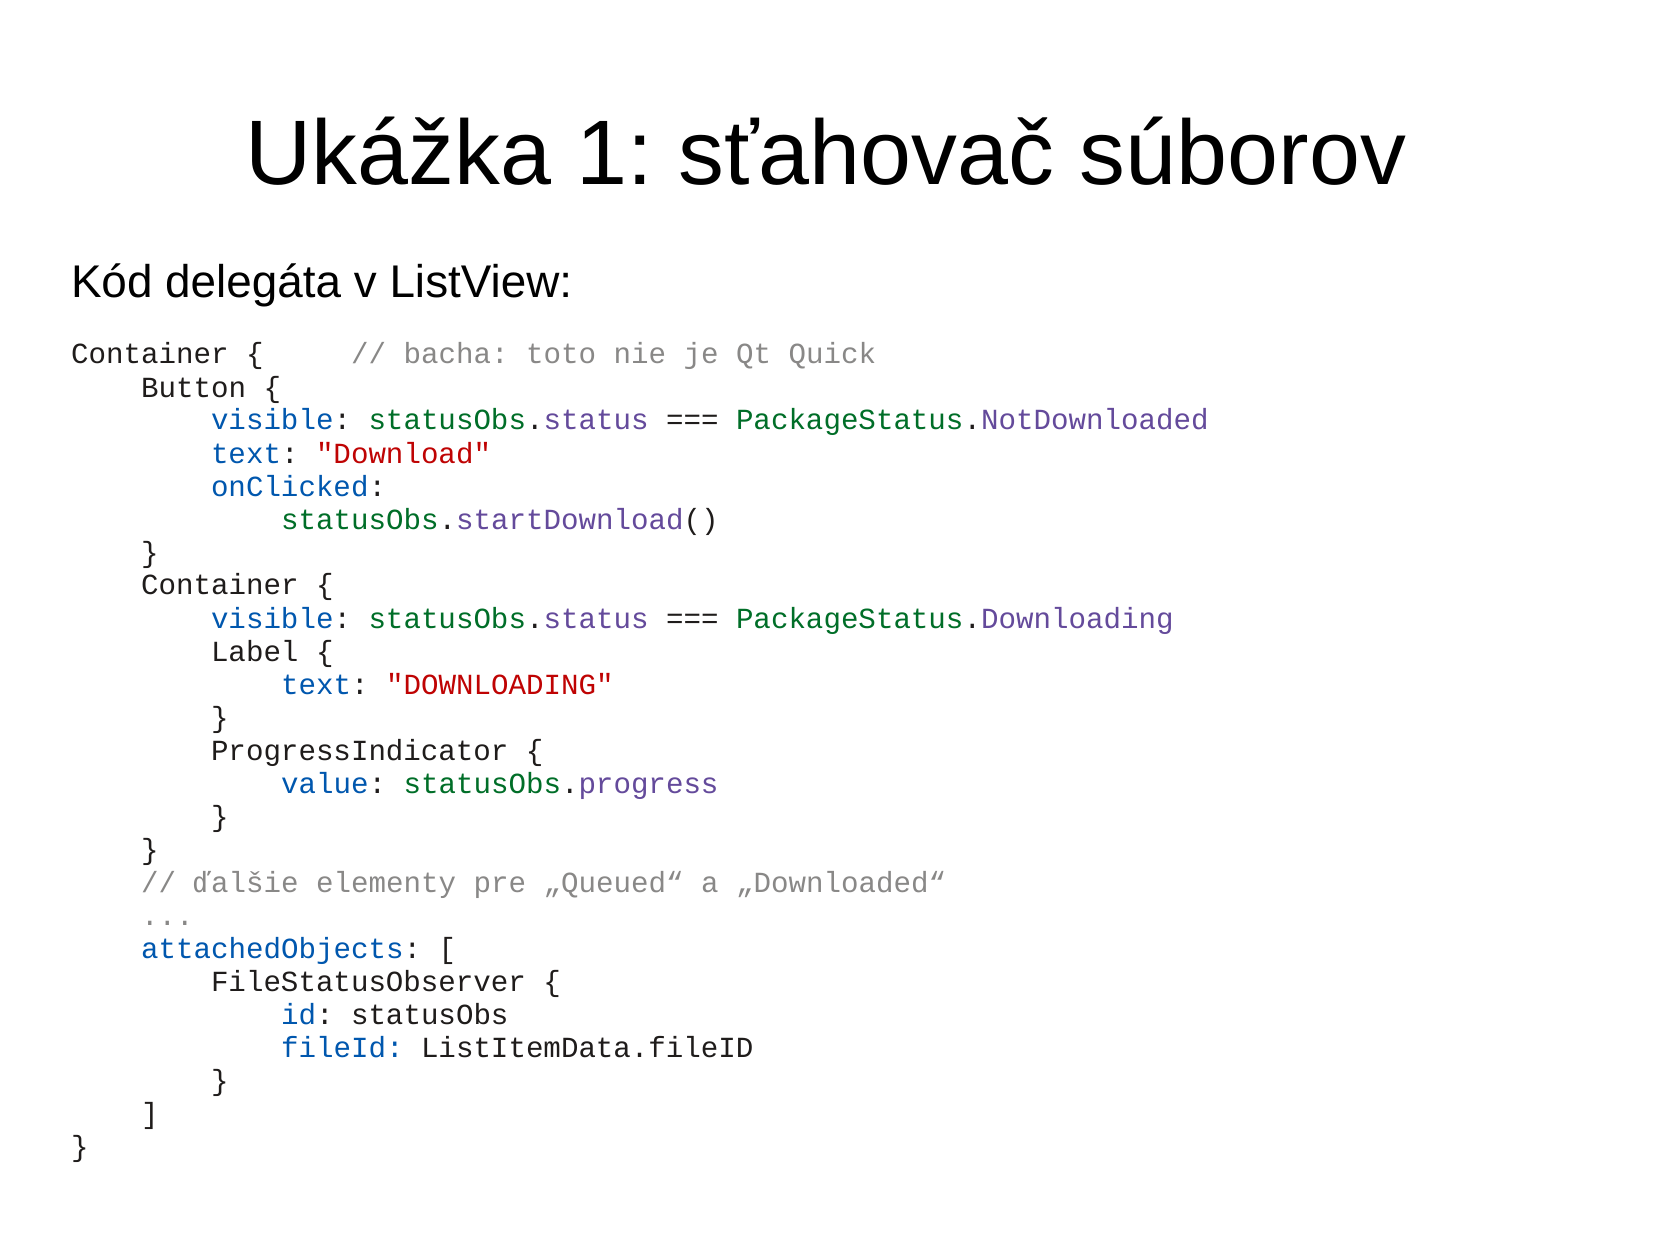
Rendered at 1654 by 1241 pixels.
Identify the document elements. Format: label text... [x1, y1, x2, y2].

text_box Kód delegáta v ListView: Container { // bacha: toto nie je Qt Quick Button { visible: statusObs.status === PackageStatus.NotDownloaded text: "Download" onClicked: statusObs.startDownload() } Container { visible: statusObs.status === PackageStatus.Downloading Label { text: "DOWNLOADING" } ProgressIndicator { value: statusObs.progress } } // ďalšie elementy pre „Queued“ a „Downloaded“ ... attachedObjects: [ FileStatusObserver { id: statusObs fileId: ListItemData.fileID } ] } [70, 255, 1619, 1193]
title Ukážka 1: sťahovač súborov [82, 49, 1571, 255]
